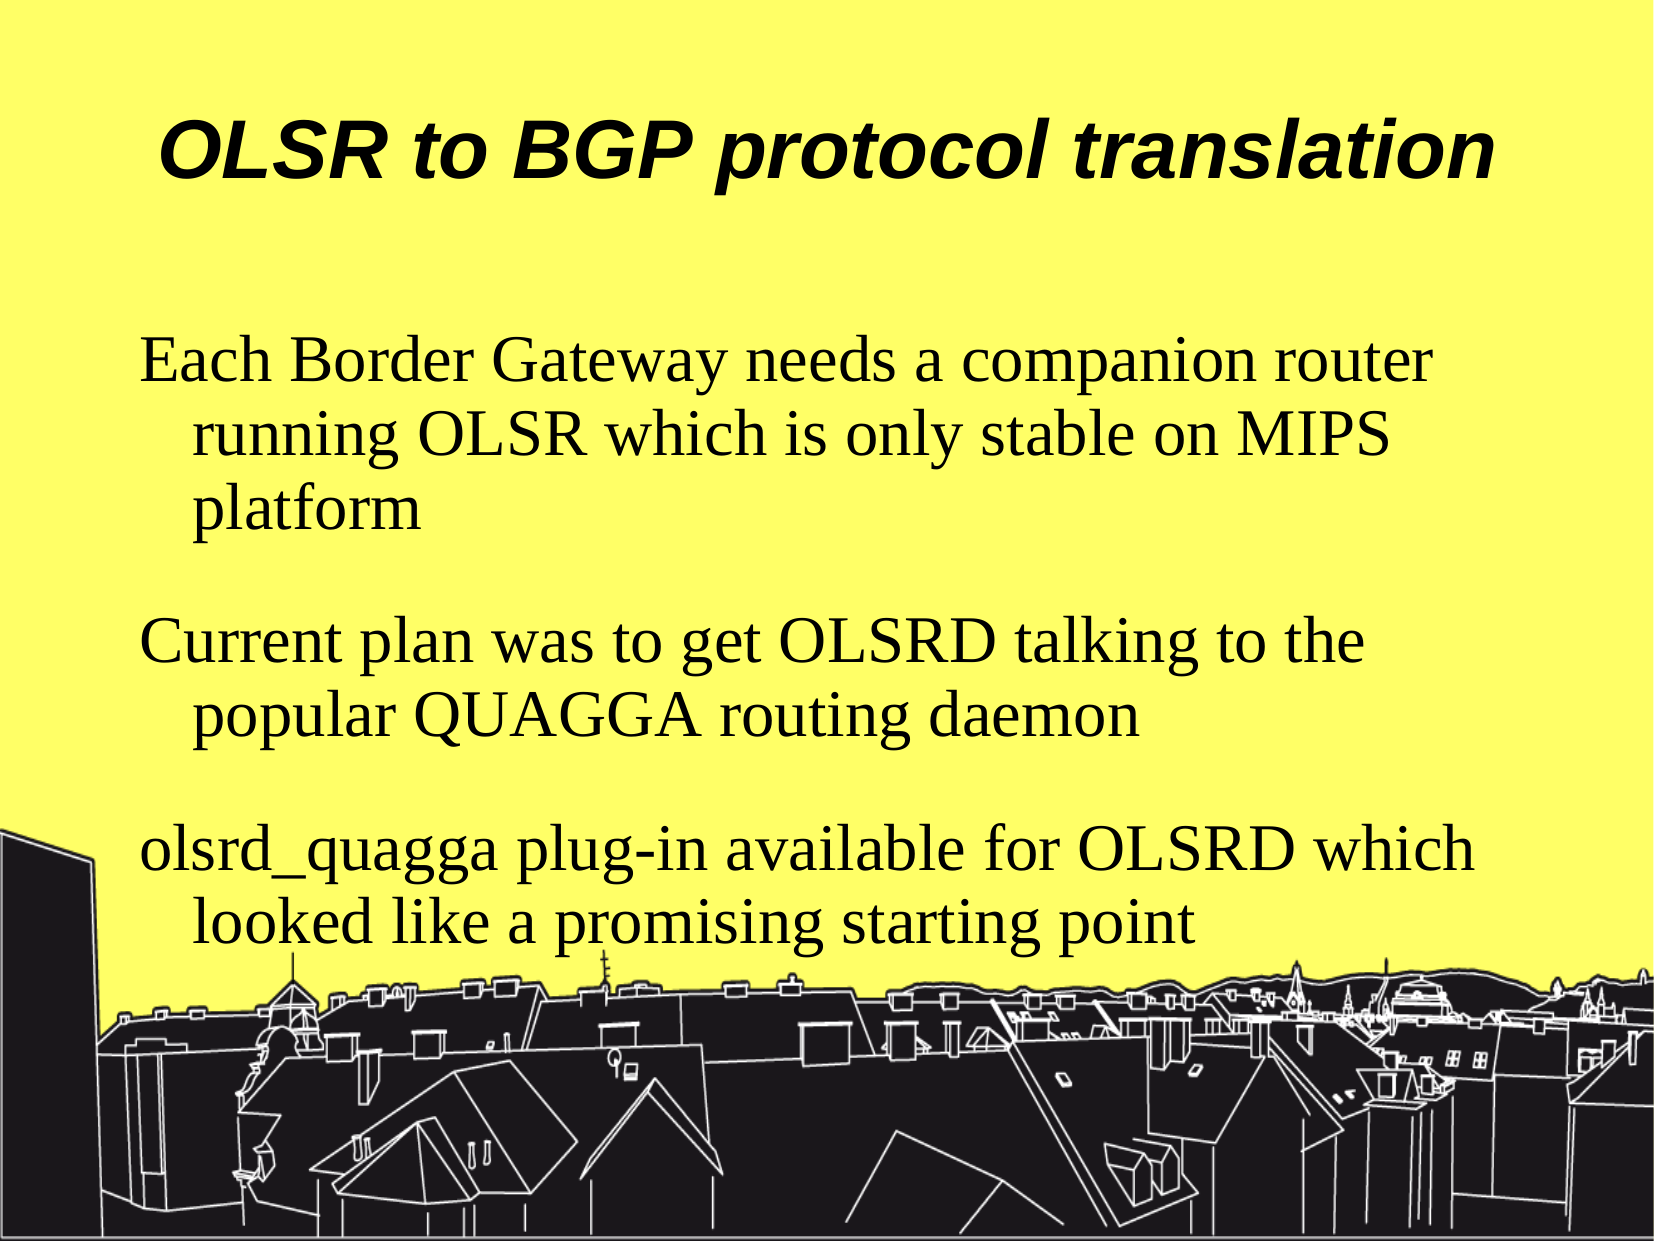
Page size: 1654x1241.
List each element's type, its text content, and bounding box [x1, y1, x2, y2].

list Each Border Gateway needs a companion router running OLSR which is only stable on MIPS platform Current plan was to get OLSRD talking to the popular QUAGGA routing daemon olsrd_quagga plug-in available for OLSRD which looked like a promising starting point [121, 322, 1561, 1133]
picture [0, 827, 1654, 1241]
title OLSR to BGP protocol translation [121, 46, 1534, 254]
